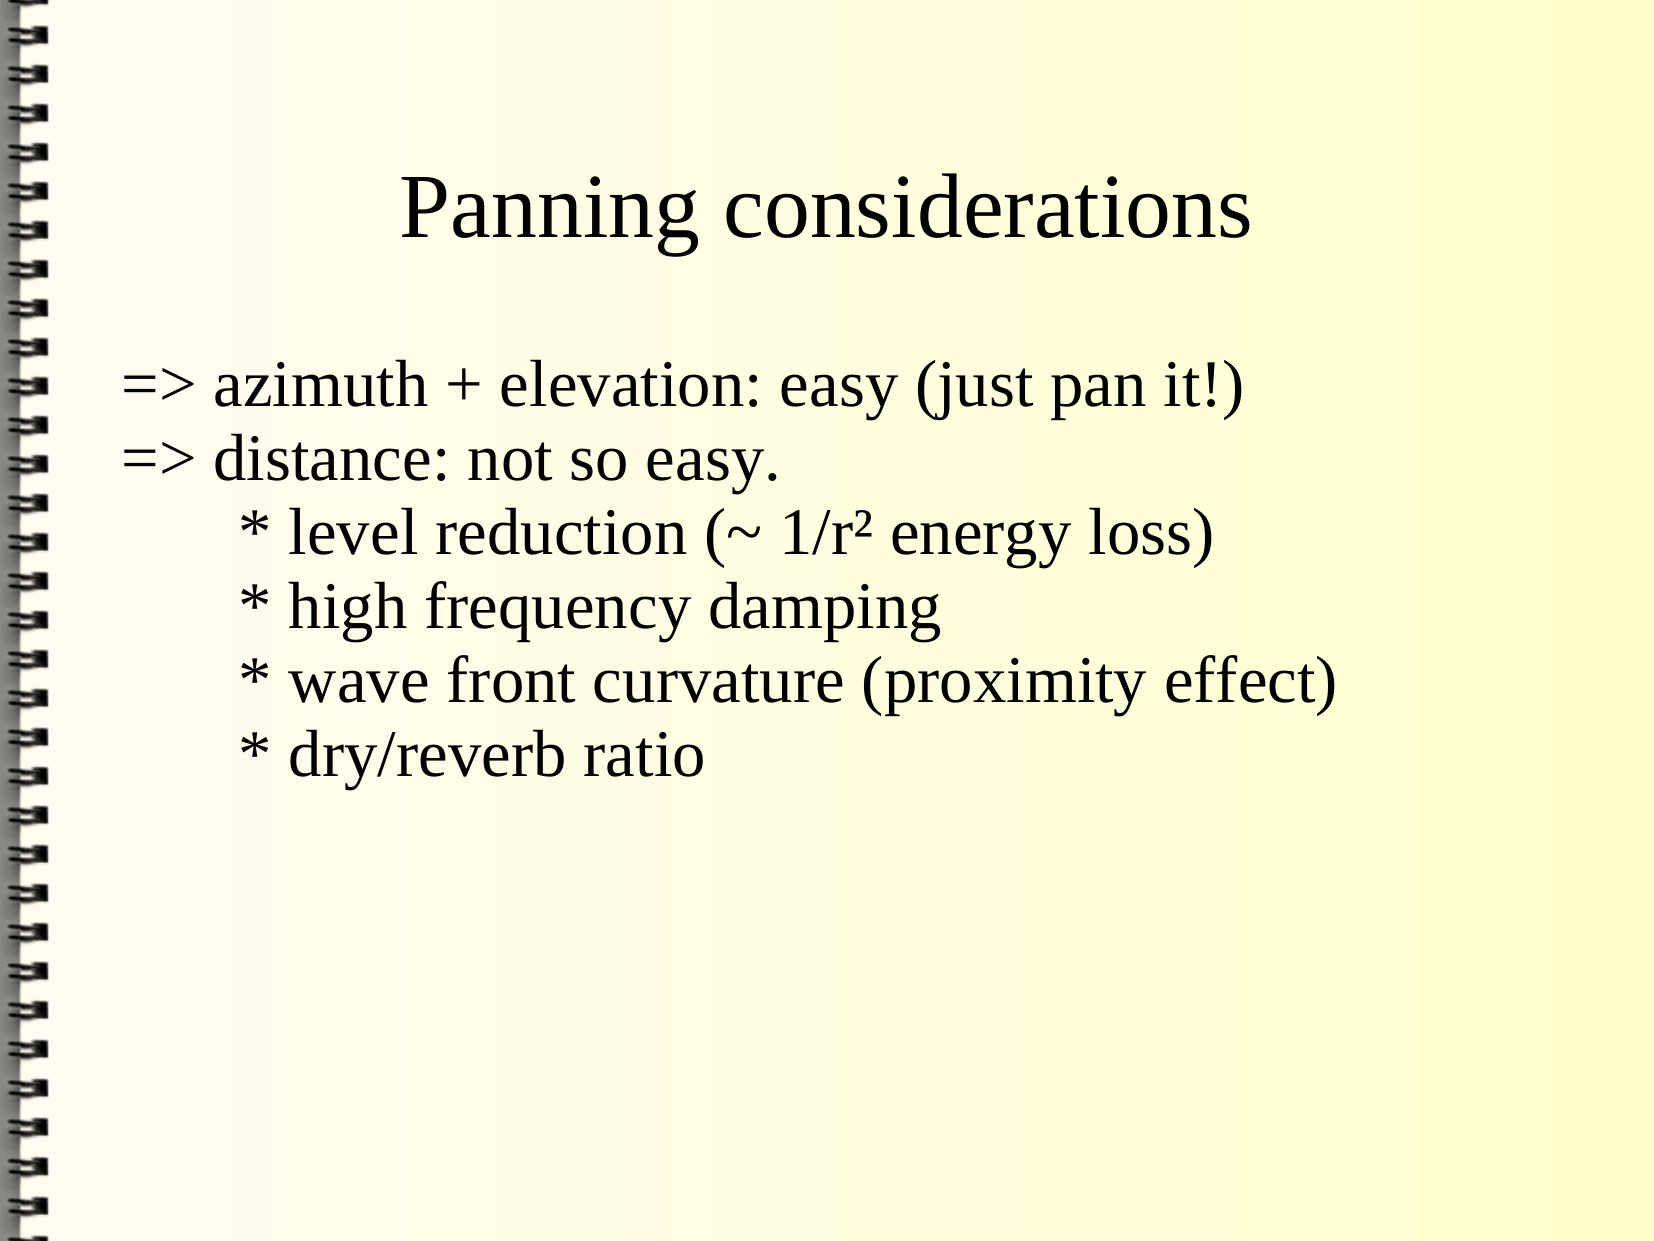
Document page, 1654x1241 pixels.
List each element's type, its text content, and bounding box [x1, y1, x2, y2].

picture [0, 0, 1654, 1241]
subtitle => azimuth + elevation: easy (just pan it!) => distance: not so easy. * level reduction (~ 1/r² energy loss) * high frequency damping * wave front curvature (proximity effect) * dry/reverb ratio [121, 346, 1534, 1162]
title Panning considerations [121, 110, 1534, 303]
